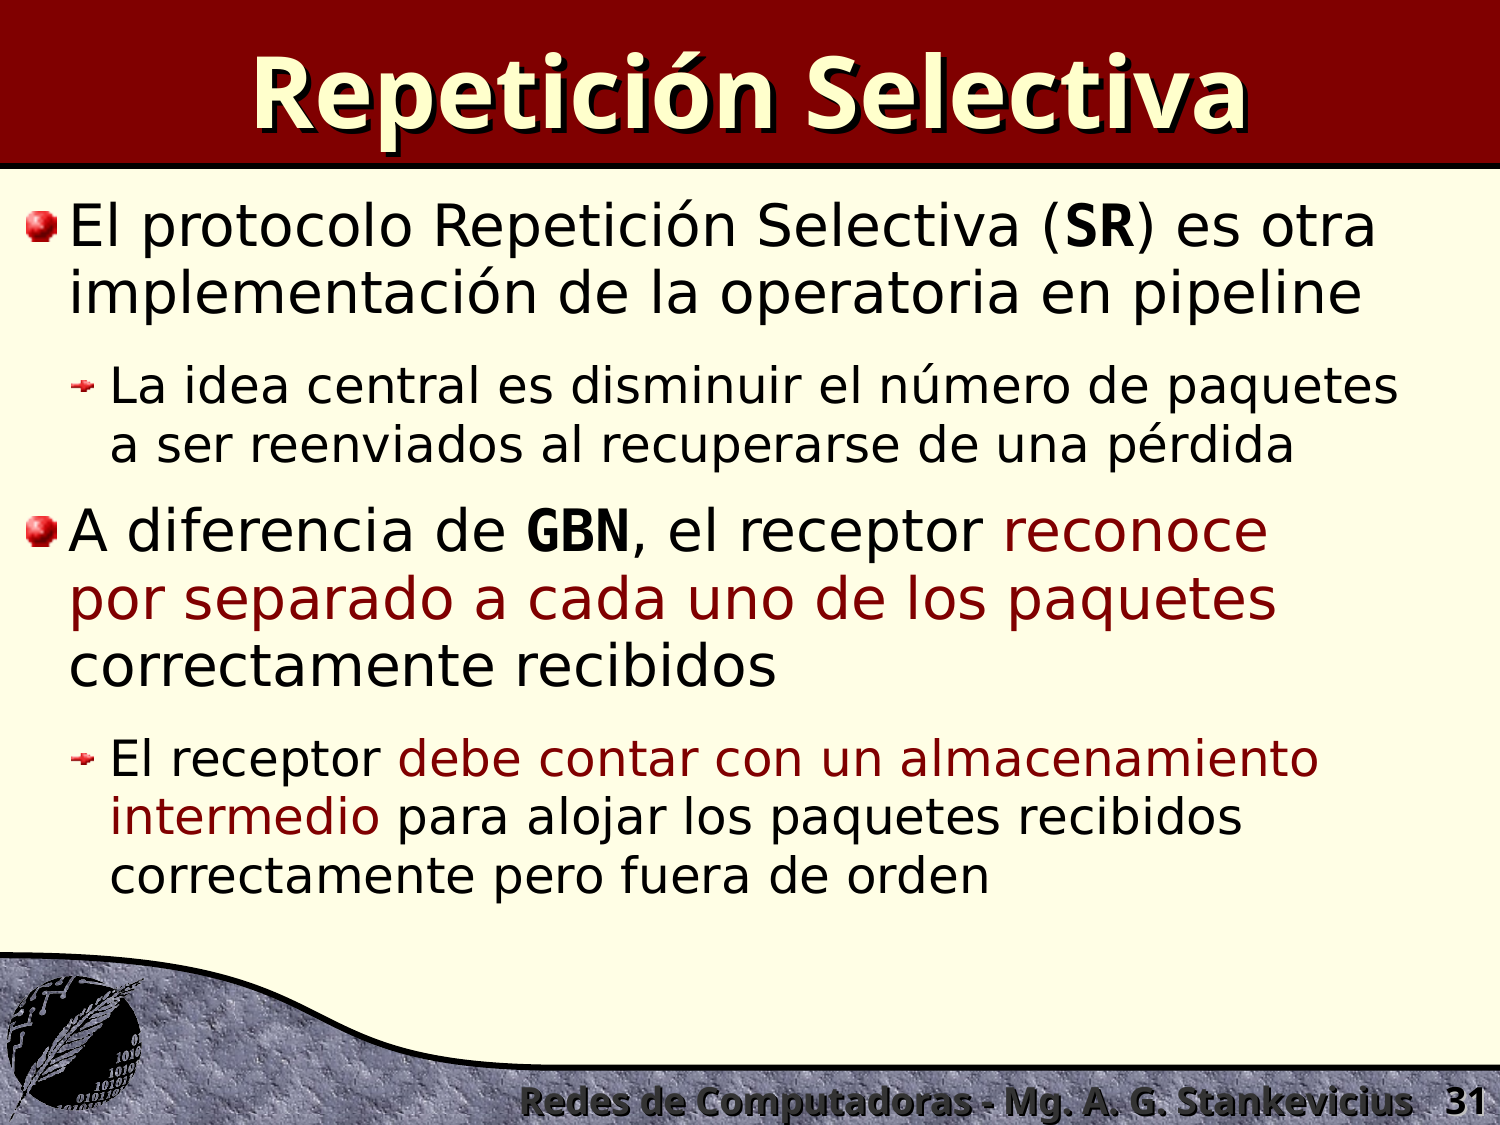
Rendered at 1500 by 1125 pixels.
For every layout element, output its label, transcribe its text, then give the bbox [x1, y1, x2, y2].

title Repetición Selectiva [15, 5, 1485, 160]
picture [790, 1100, 795, 1110]
picture [1047, 1100, 1054, 1110]
picture [0, 959, 1500, 1125]
list El protocolo Repetición Selectiva (SR) es otra implementación de la operatoria en pipeline La idea central es disminuir el número de paquetes a ser reenviados al recuperarse de una pérdida A diferencia de GBN, el receptor reconoce por separado a cada uno de los paquetes correctamente recibidos El receptor debe contar con un almacenamiento intermedio para alojar los paquetes recibidos correctamente pero fuera de orden [11, 192, 1486, 921]
